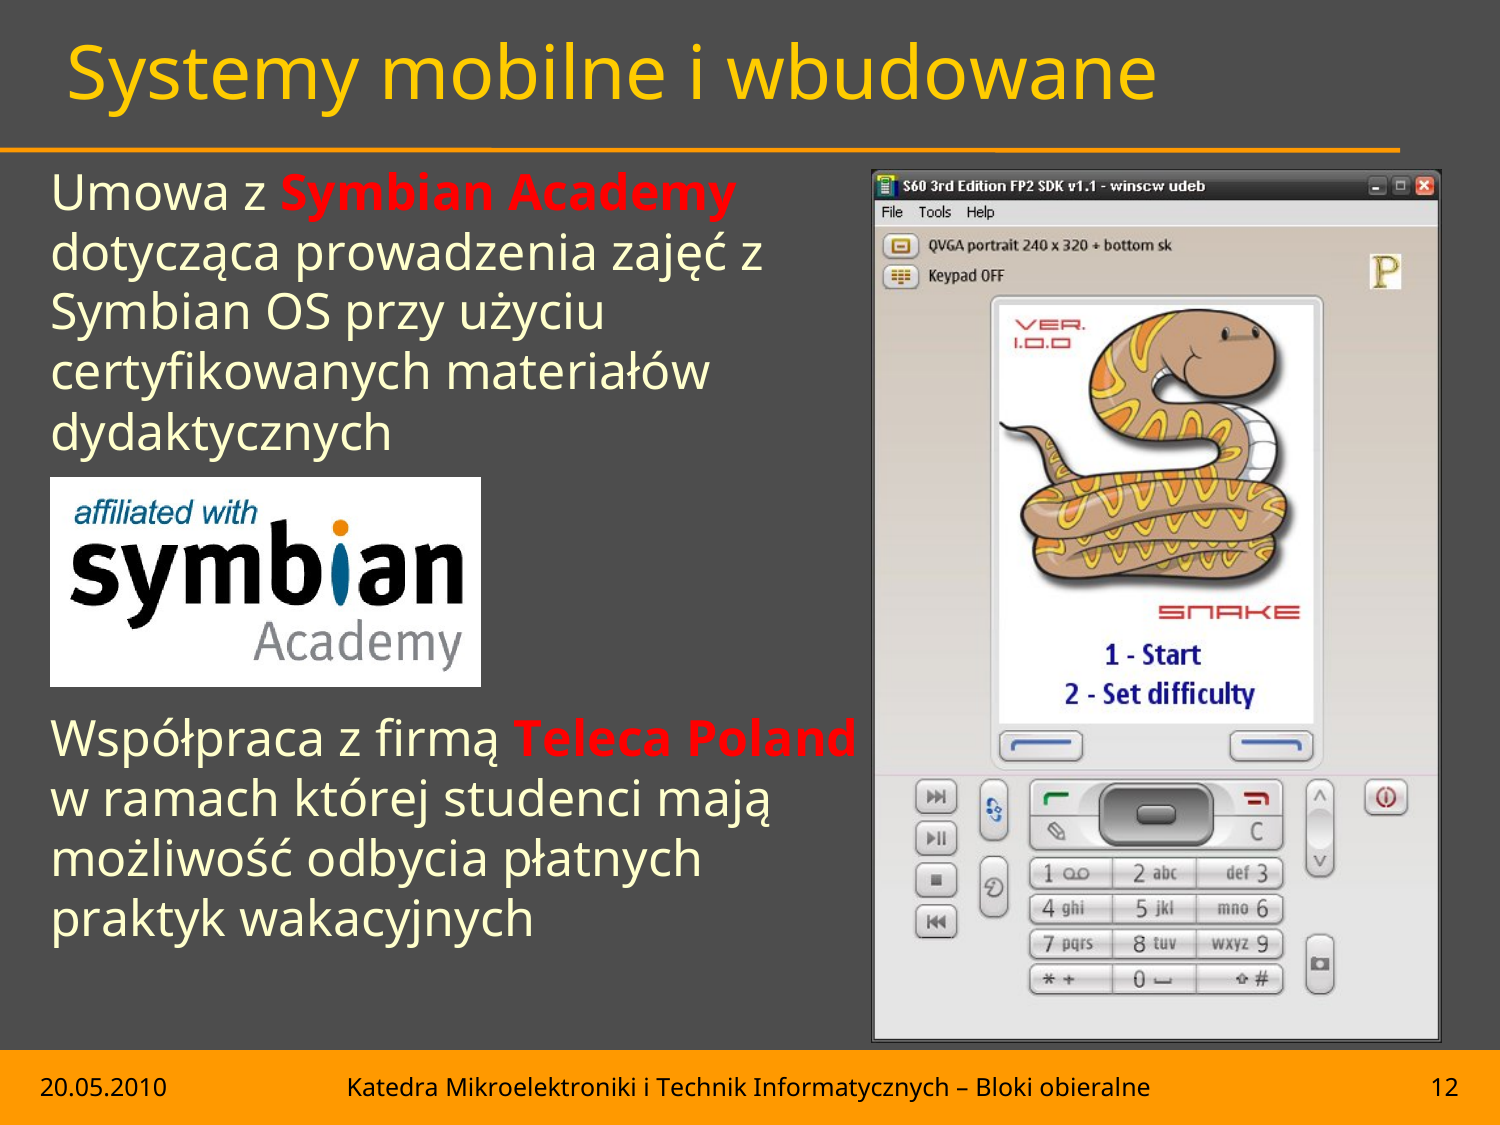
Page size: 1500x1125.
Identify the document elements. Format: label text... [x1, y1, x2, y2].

picture [50, 477, 481, 687]
text_box Umowa z Symbian Academy dotycząca prowadzenia zajęć z Symbian OS przy użyciu certyfikowanych materiałów dydaktycznych Współpraca z firmą Teleca Poland w ramach której studenci mają możliwość odbycia płatnych praktyk wakacyjnych [35, 152, 879, 1043]
picture [871, 169, 1442, 1043]
text_box Systemy mobilne i wbudowane [52, 12, 1469, 127]
